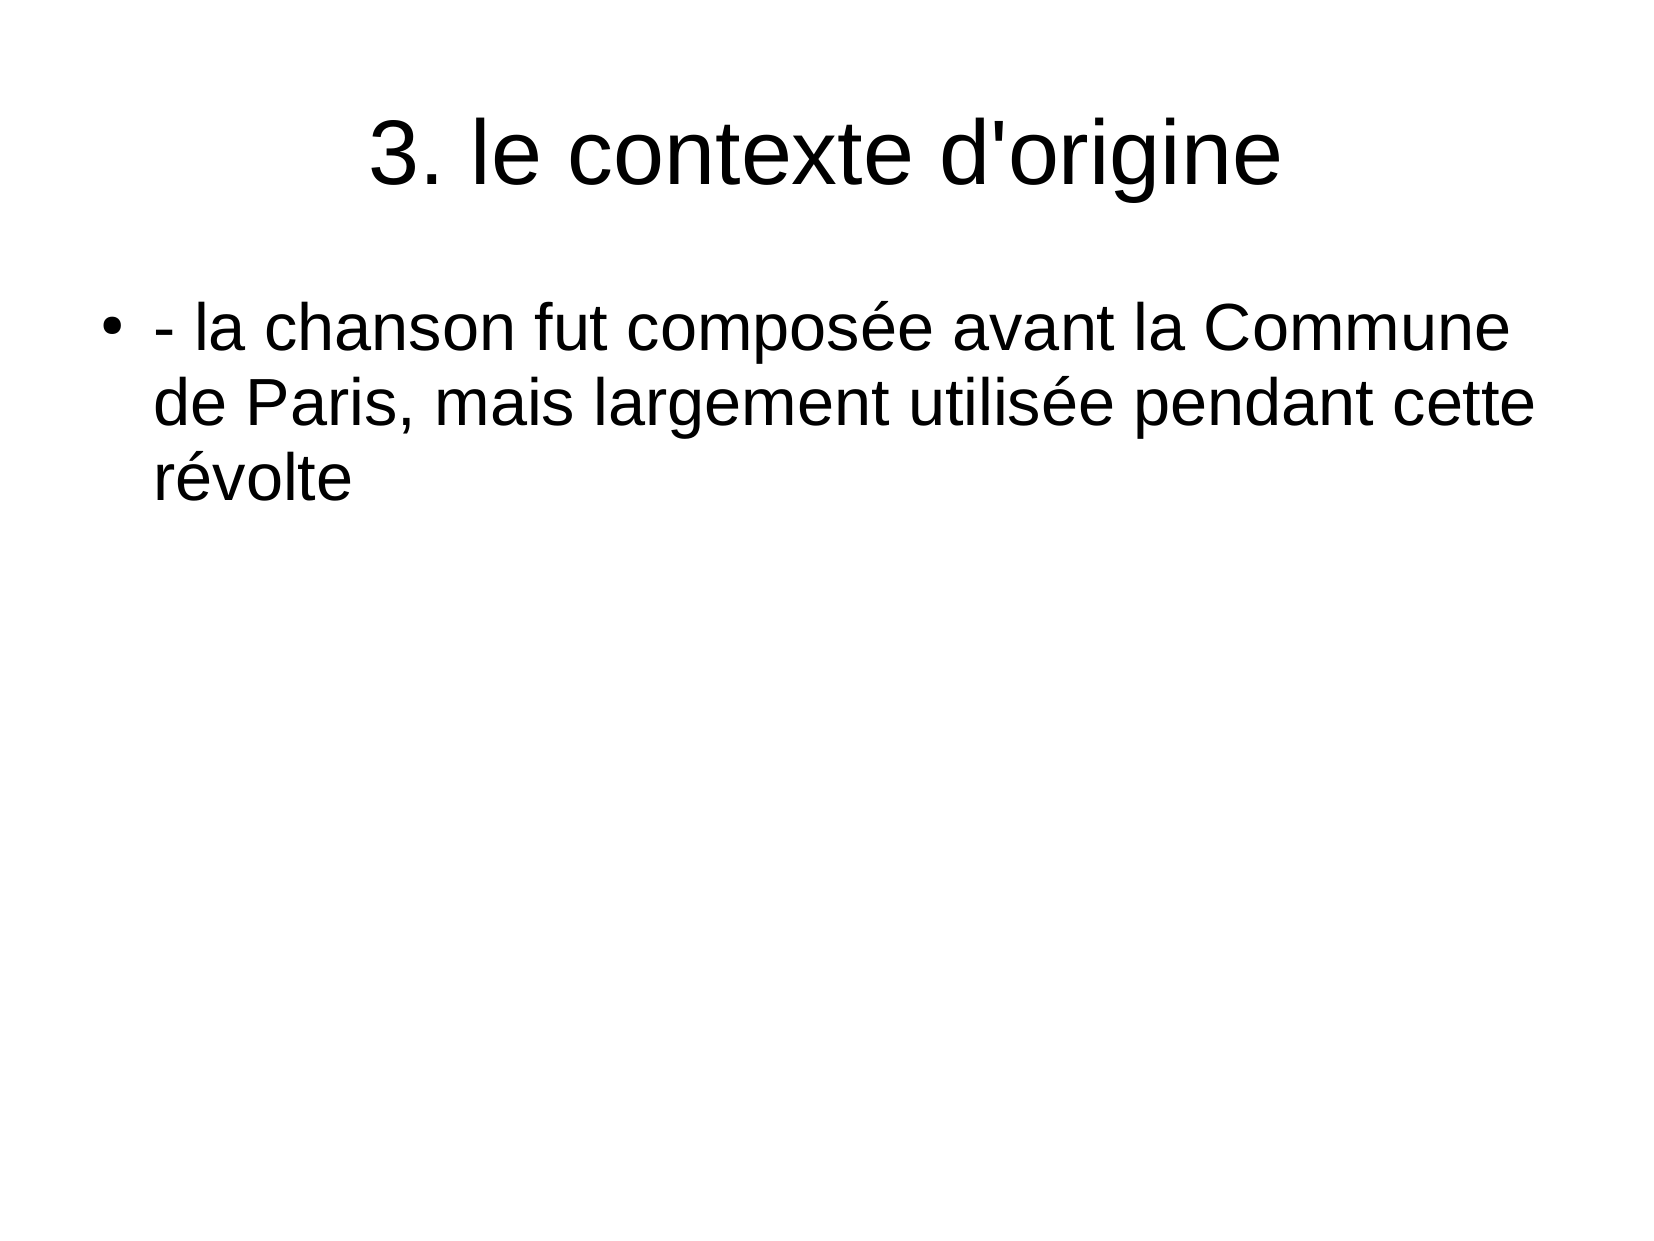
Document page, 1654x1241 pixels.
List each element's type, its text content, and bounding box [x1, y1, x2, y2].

list - la chanson fut composée avant la Commune de Paris, mais largement utilisée pendant cette révolte [82, 290, 1571, 1010]
title 3. le contexte d'origine [82, 49, 1571, 257]
